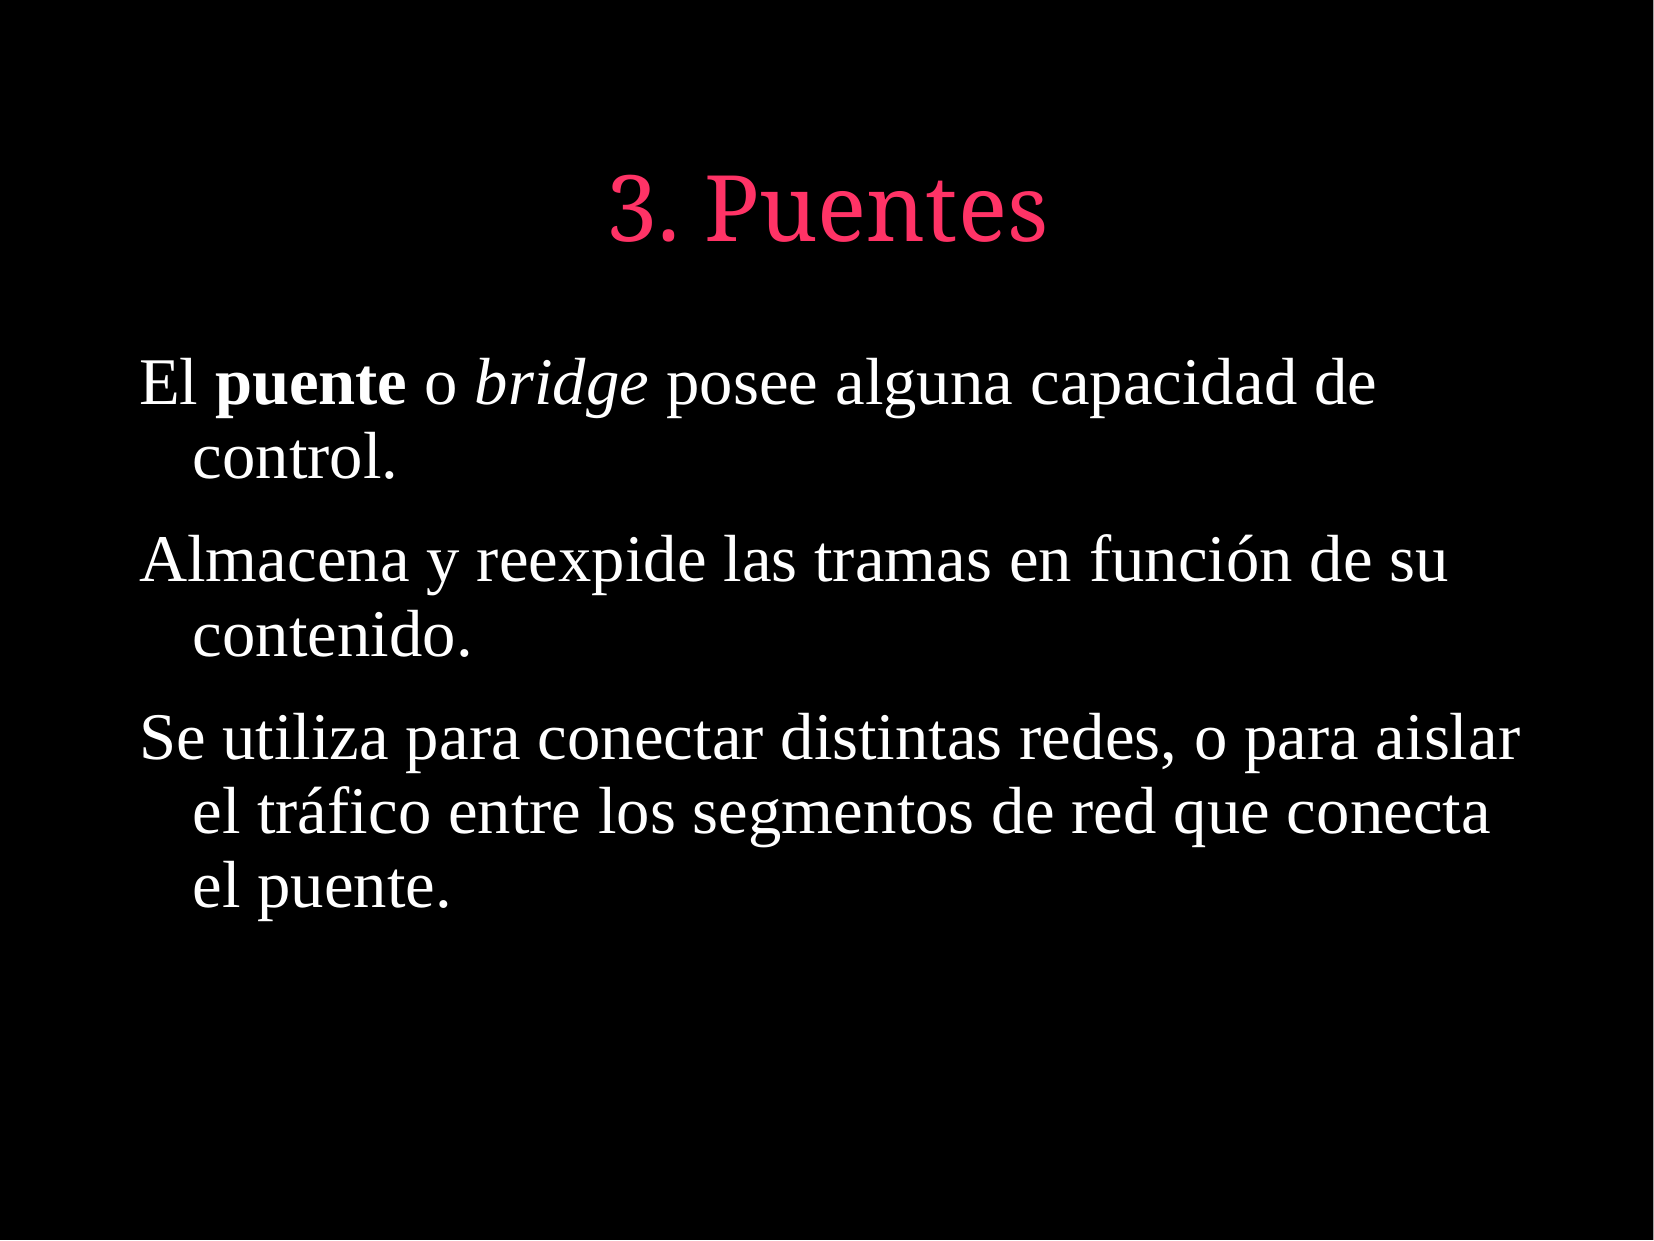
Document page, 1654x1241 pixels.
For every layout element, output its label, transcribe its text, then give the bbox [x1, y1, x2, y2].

title 3. Puentes [121, 102, 1534, 311]
list El puente o bridge posee alguna capacidad de control. Almacena y reexpide las tramas en función de su contenido. Se utiliza para conectar distintas redes, o para aislar el tráfico entre los segmentos de red que conecta el puente. [121, 344, 1534, 1127]
